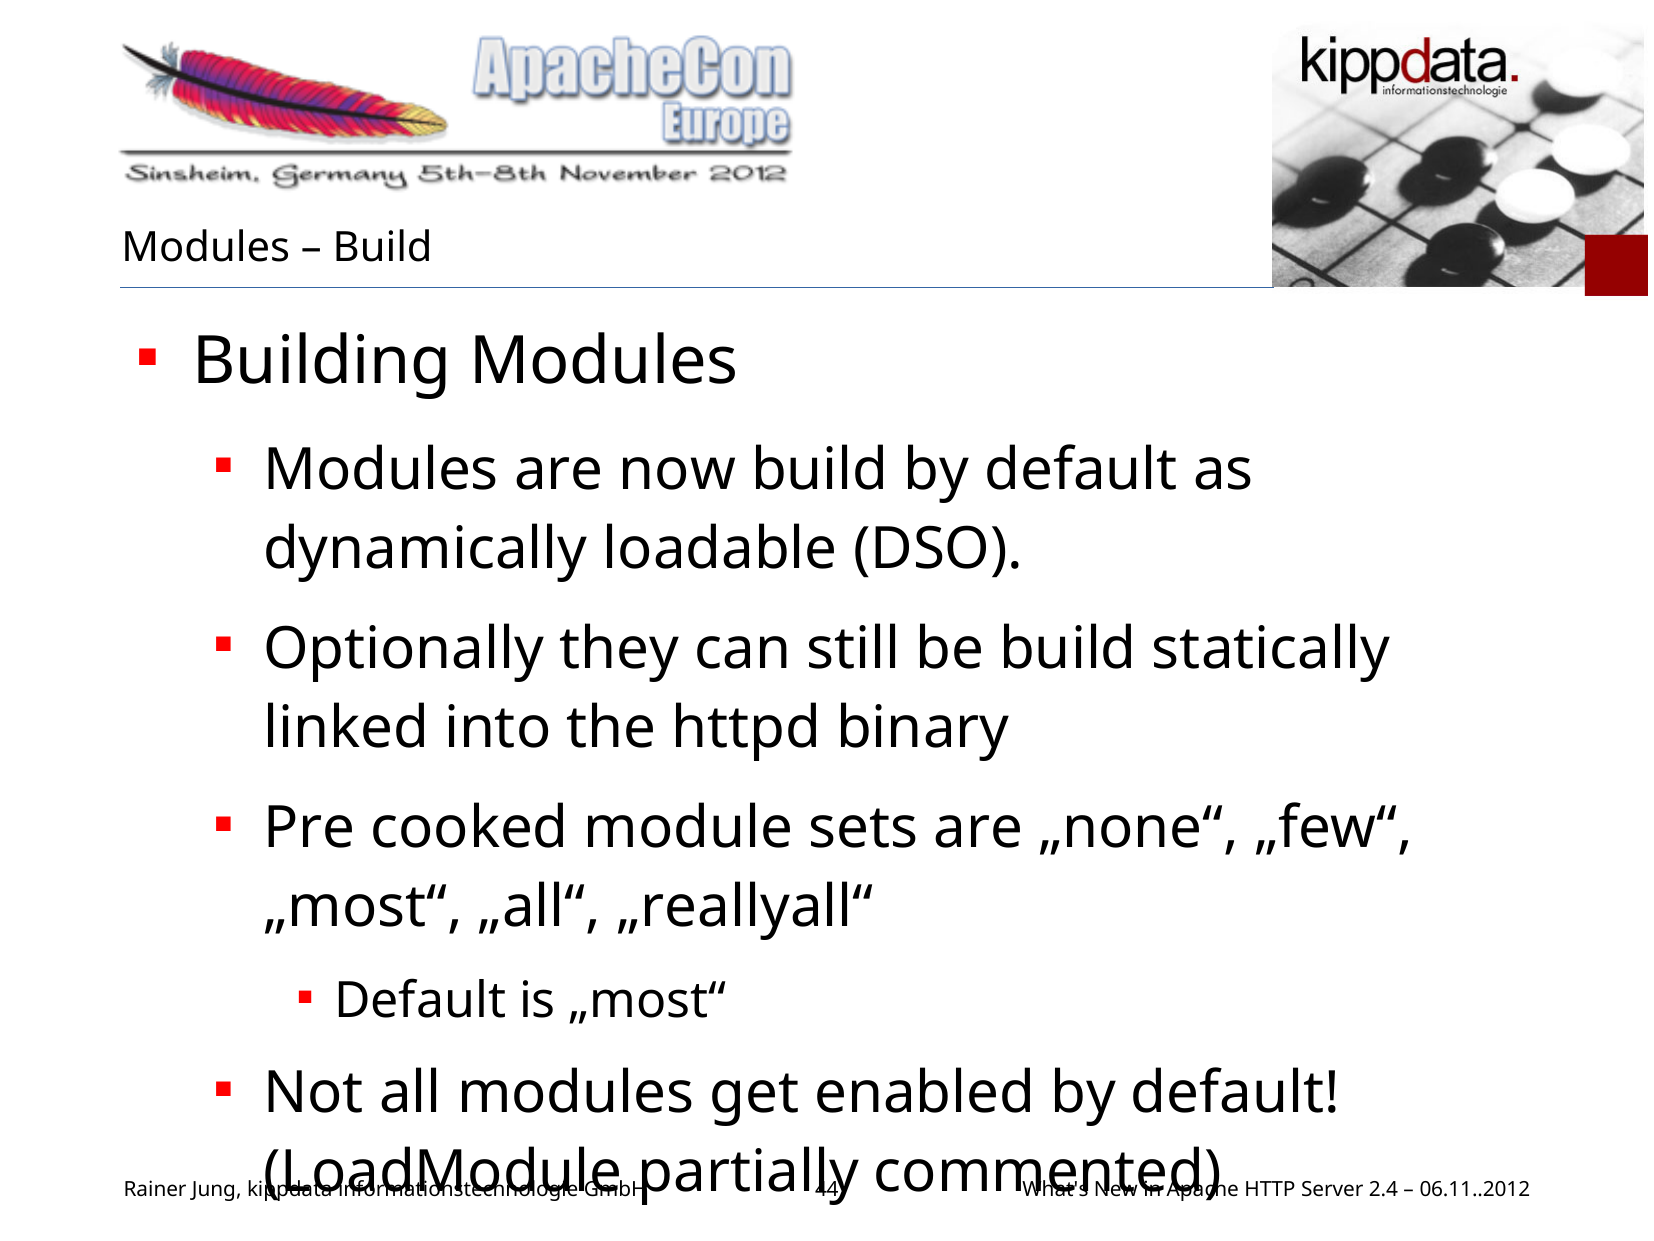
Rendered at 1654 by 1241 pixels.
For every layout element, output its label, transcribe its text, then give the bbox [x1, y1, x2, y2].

picture [113, 32, 797, 195]
list Building Modules Modules are now build by default as dynamically loadable (DSO). Optionally they can still be build statically linked into the httpd binary Pre cooked module sets are „none“, „few“, „most“, „all“, „reallyall“ Default is „most“ Not all modules get enabled by default! (LoadModule partially commented) For test purposes: configure flag „--enable-load-all-modules“ [121, 312, 1534, 1184]
title Modules – Build [121, 204, 1242, 286]
picture [1272, 5, 1648, 302]
